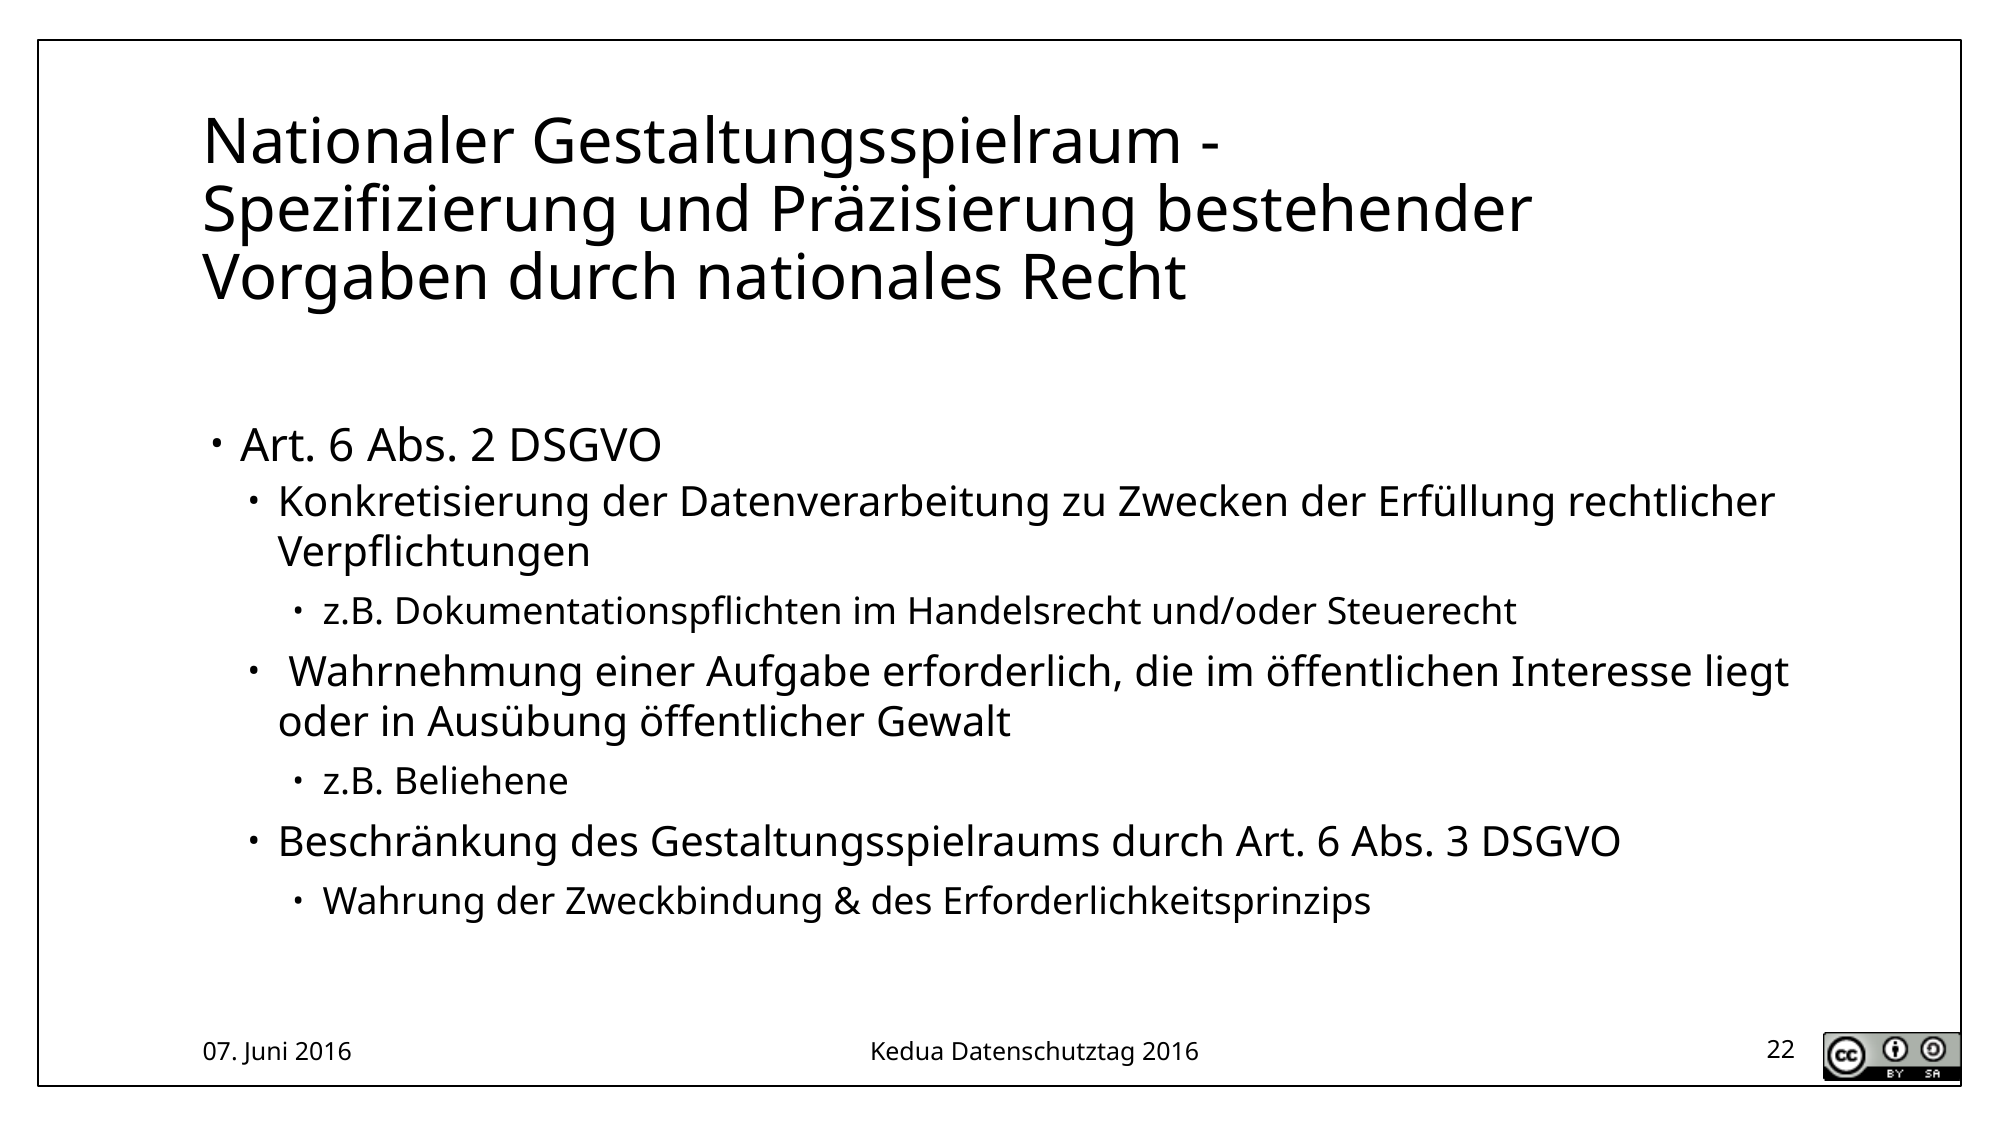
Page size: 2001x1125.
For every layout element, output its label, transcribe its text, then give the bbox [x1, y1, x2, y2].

footer Kedua Datenschutztag 2016 [647, 1020, 1422, 1081]
slide_number 07. Juni 2016 [187, 1020, 570, 1081]
slide_number <Foliennummer> [1530, 1020, 1811, 1081]
picture [1823, 1032, 1962, 1081]
list Art. 6 Abs. 2 DSGVO Konkretisierung der Datenverarbeitung zu Zwecken der Erfüllung rechtlicher Verpflichtungen z.B. Dokumentationspflichten im Handelsrecht und/oder Steuerecht Wahrnehmung einer Aufgabe erforderlich, die im öffentlichen Interesse liegt oder in Ausübung öffentlicher Gewalt z.B. Beliehene Beschränkung des Gestaltungsspielraums durch Art. 6 Abs. 3 DSGVO Wahrung der Zweckbindung & des Erforderlichkeitsprinzips [187, 337, 1808, 1000]
title Nationaler Gestaltungsspielraum - Spezifizierung und Präzisierung bestehender Vorgaben durch nationales Recht [187, 99, 1808, 323]
